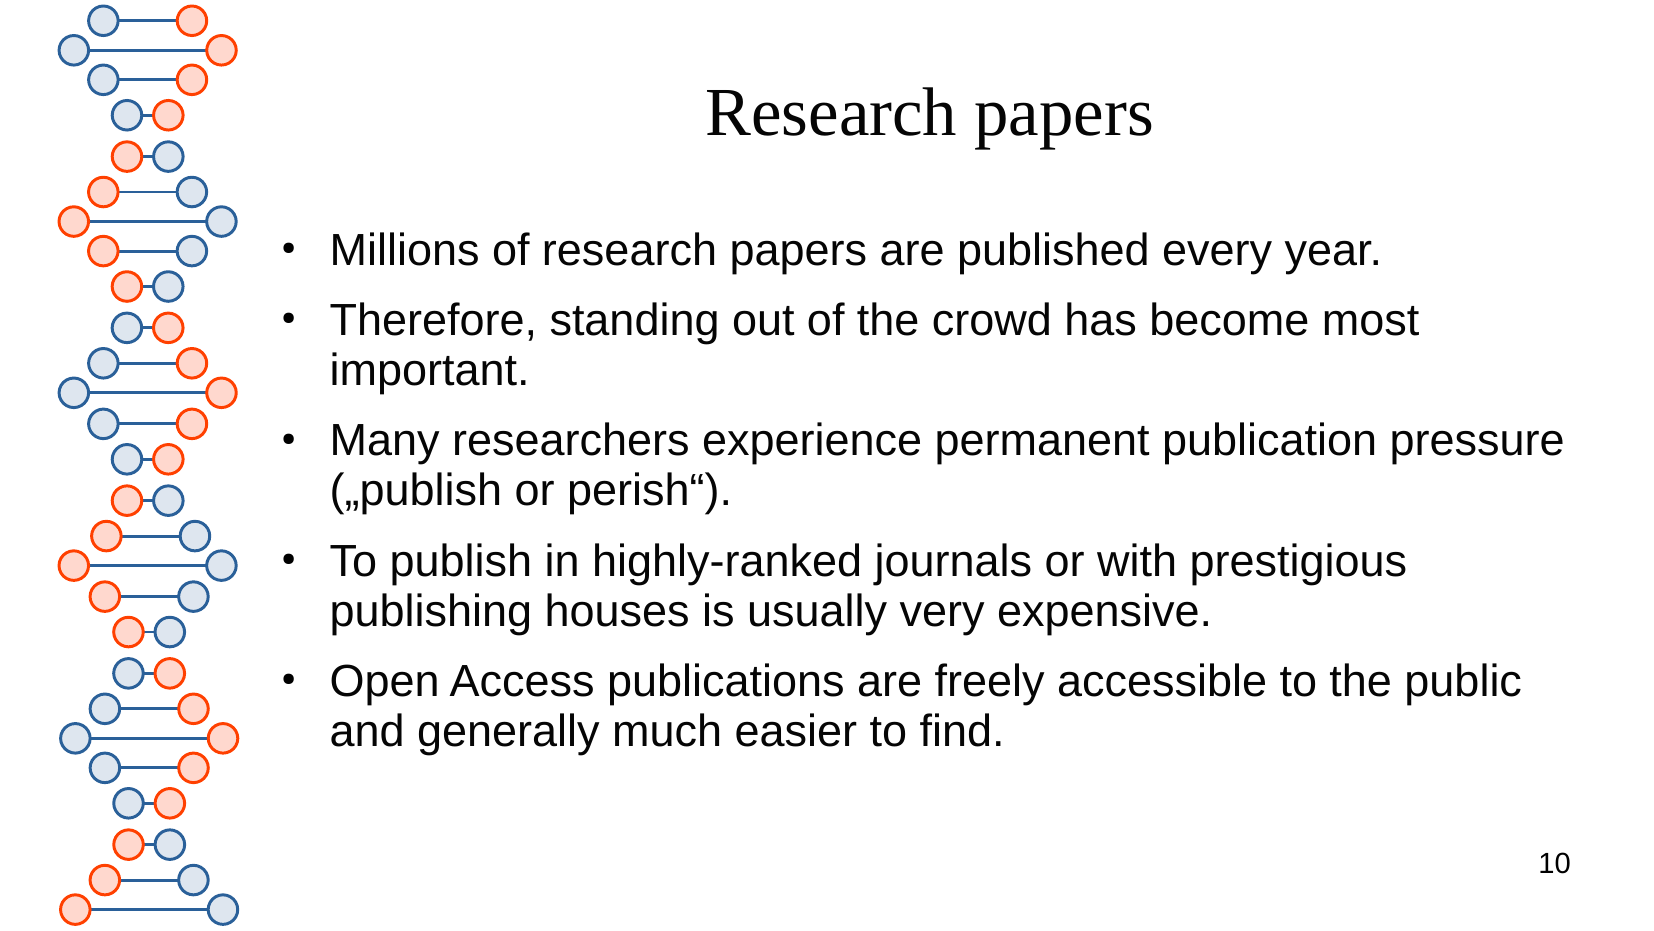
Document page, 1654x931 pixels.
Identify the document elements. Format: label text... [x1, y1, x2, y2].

list Millions of research papers are published every year. Therefore, standing out of the crowd has become most important. Many researchers experience permanent publication pressure („publish or perish“). To publish in highly-ranked journals or with prestigious publishing houses is usually very expensive. Open Access publications are freely accessible to the public and generally much easier to find. [265, 224, 1595, 764]
title Research papers [265, 35, 1595, 189]
